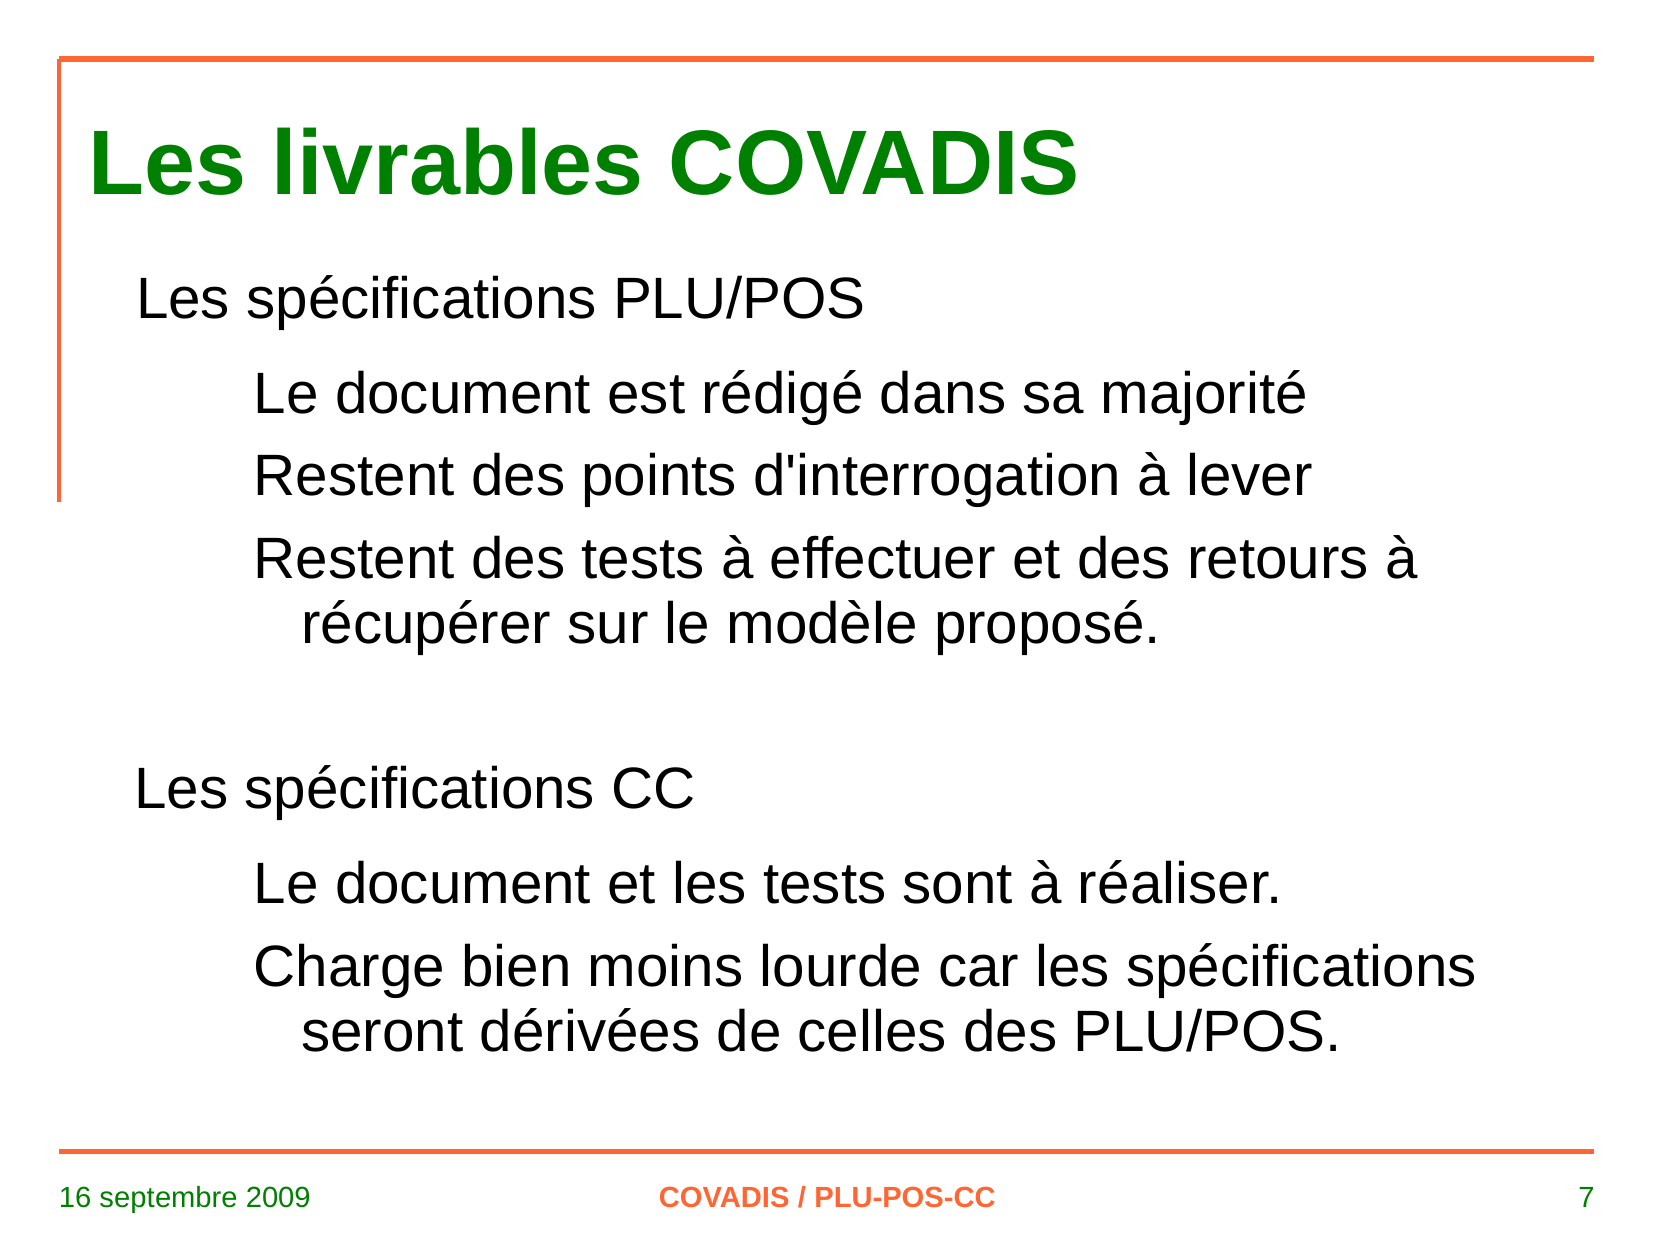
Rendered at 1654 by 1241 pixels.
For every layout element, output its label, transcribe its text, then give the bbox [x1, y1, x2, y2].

title Les livrables COVADIS [88, 66, 1595, 259]
list Les spécifications PLU/POS Le document est rédigé dans sa majorité Restent des points d'interrogation à lever Restent des tests à effectuer et des retours à récupérer sur le modèle proposé. Les spécifications CC Le document et les tests sont à réaliser. Charge bien moins lourde car les spécifications seront dérivées de celles des PLU/POS. [88, 265, 1598, 1108]
